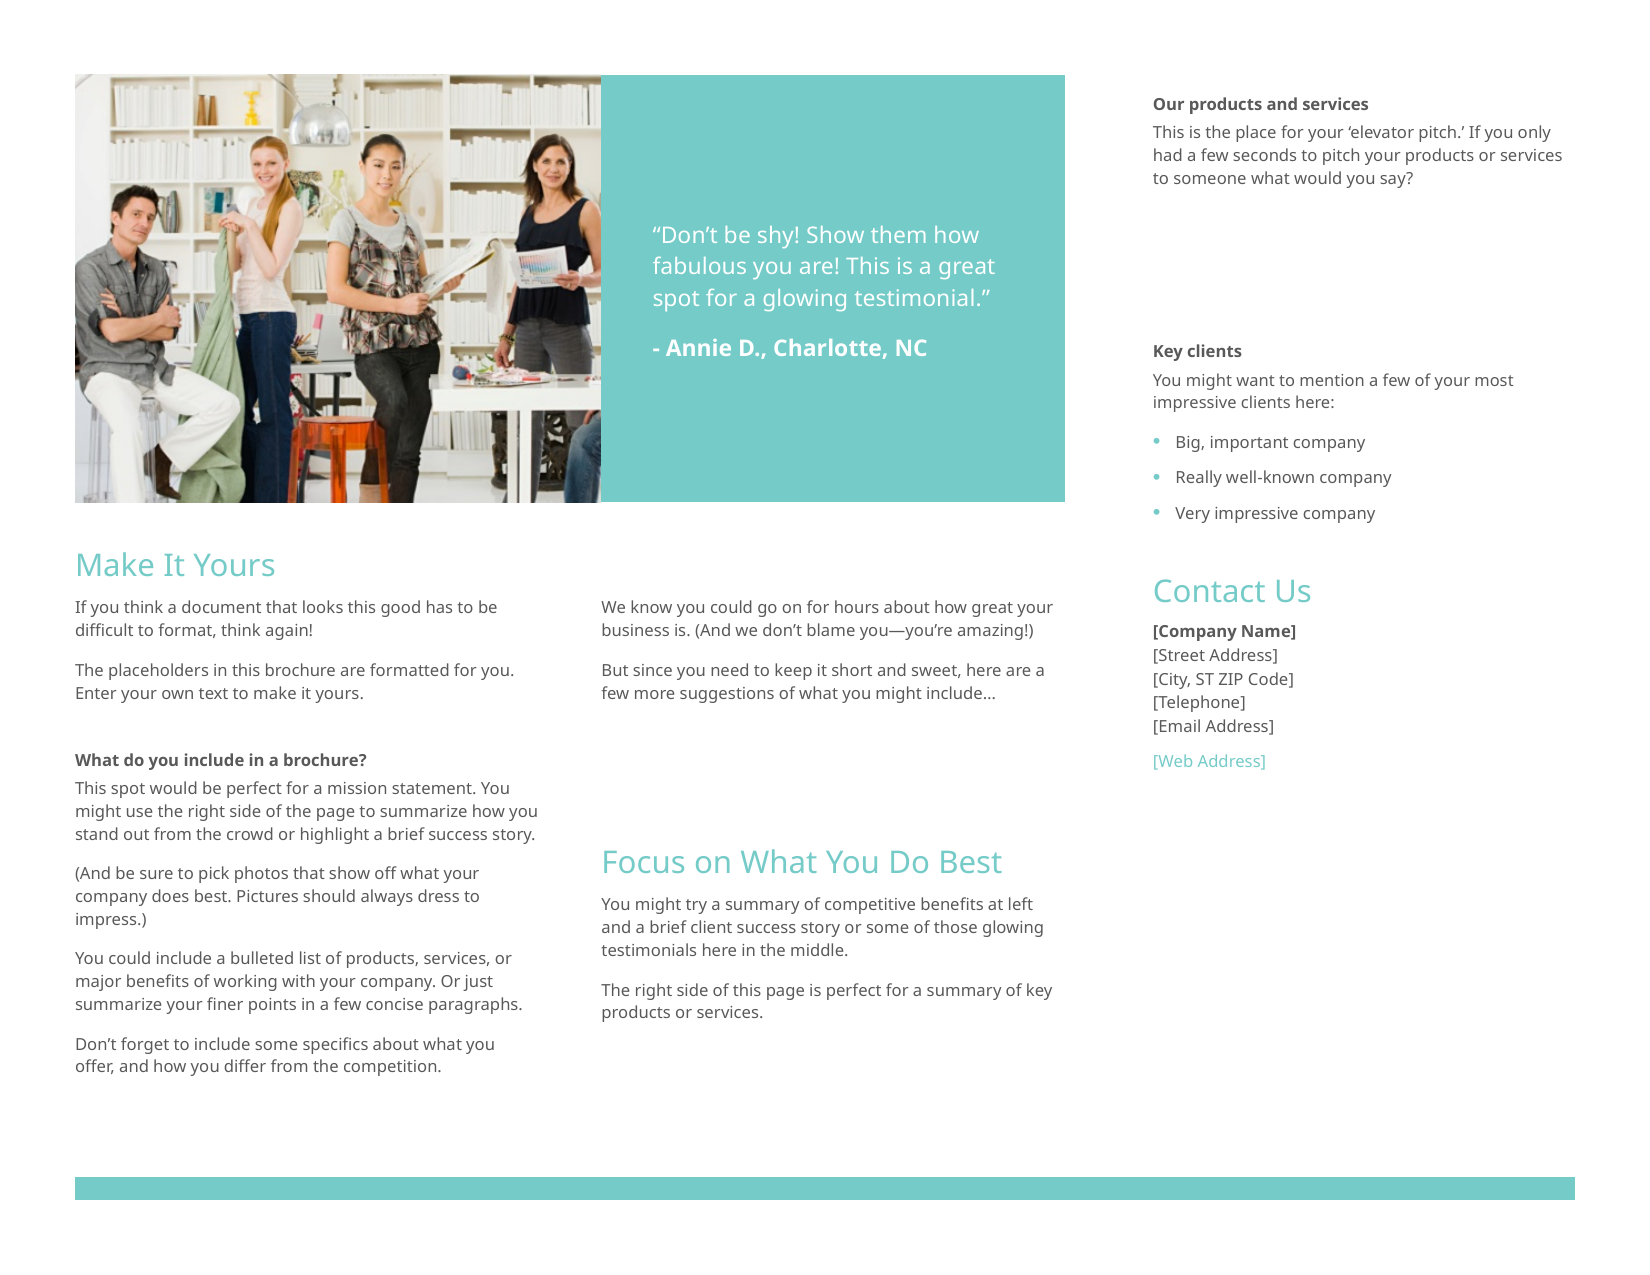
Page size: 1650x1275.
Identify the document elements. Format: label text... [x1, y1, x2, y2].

list Contact Us [1152, 549, 1576, 609]
list Big, important company Really well-known company Very impressive company [1152, 428, 1576, 549]
list Focus on What You Do Best [601, 818, 1067, 880]
list What do you include in a brochure? [75, 733, 541, 771]
list We know you could go on for hours about how great your business is. (And we don’t blame you—you’re amazing!) But since you need to keep it short and sweet, here are a few more suggestions of what you might include… [601, 594, 1067, 801]
list This spot would be perfect for a mission statement. You might use the right side of the page to summarize how you stand out from the crowd or highlight a brief success story. (And be sure to pick photos that show off what your company does best. Pictures should always dress to impress.) You could include a bulleted list of products, services, or major benefits of working with your company. Or just summarize your finer points in a few concise paragraphs. Don’t forget to include some specifics about what you offer, and how you differ from the competition. [75, 774, 541, 1127]
list “Don’t be shy! Show them how fabulous you are! This is a great spot for a glowing testimonial.” - Annie D., Charlotte, NC [652, 127, 1013, 450]
list This is the place for your ‘elevator pitch.’ If you only had a few seconds to pitch your products or services to someone what would you say? [1152, 119, 1576, 302]
list Our products and services [1152, 76, 1576, 114]
list Key clients [1152, 324, 1576, 362]
list You might try a summary of competitive benefits at left and a brief client success story or some of those glowing testimonials here in the middle. The right side of this page is perfect for a summary of key products or services. [601, 891, 1067, 1127]
list If you think a document that looks this good has to be difficult to format, think again! The placeholders in this brochure are formatted for you. Enter your own text to make it yours. [75, 594, 541, 733]
picture [75, 75, 601, 503]
list [Company Name] [Street Address] [City, ST ZIP Code] [Telephone] [Email Address] [1152, 617, 1576, 737]
list You might want to mention a few of your most impressive clients here: [1152, 366, 1576, 413]
list [Web Address] [1152, 746, 1576, 789]
list Make It Yours [75, 523, 541, 583]
